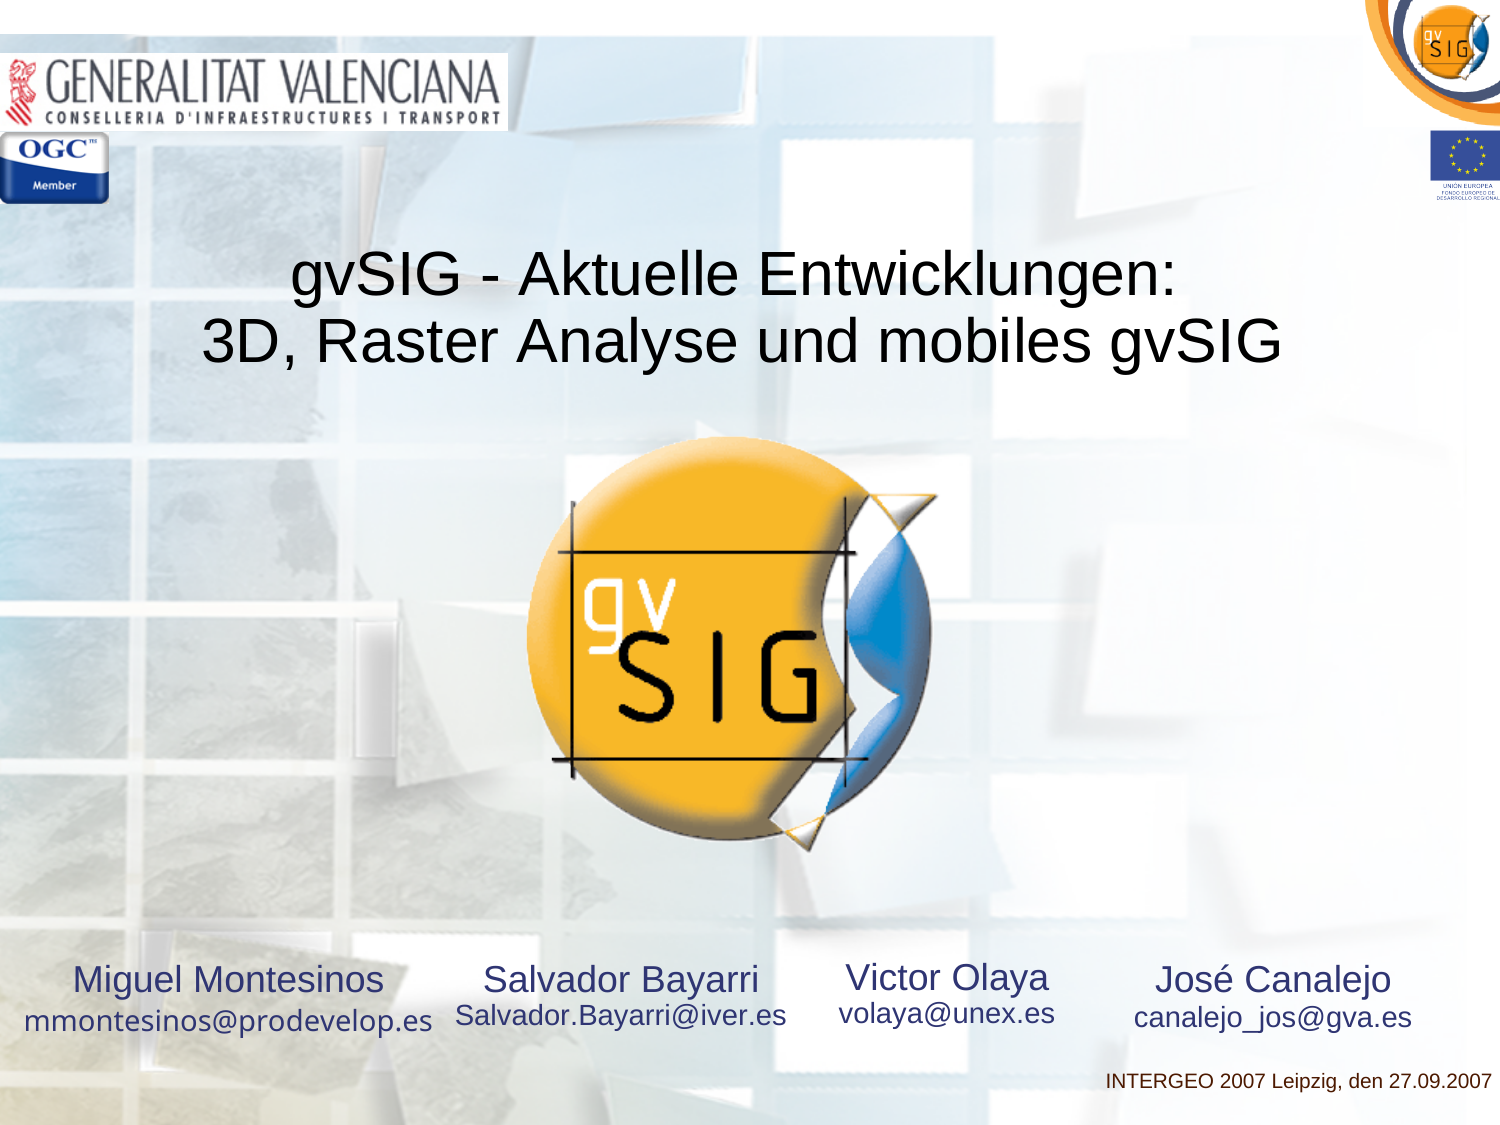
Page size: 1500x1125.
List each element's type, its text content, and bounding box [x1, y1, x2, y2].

picture [519, 432, 942, 858]
text_box INTERGEO 2007 Leipzig, den 27.09.2007 [1103, 1070, 1495, 1094]
text_box Victor Olaya volaya@unex.es [838, 958, 1055, 1033]
picture [1429, 129, 1500, 200]
picture [1363, 0, 1500, 127]
picture [0, 53, 508, 131]
text_box gvSIG - Aktuelle Entwicklungen: 3D, Raster Analyse und mobiles gvSIG [193, 242, 1293, 379]
text_box José Canalejo canalejo_jos@gva.es [1133, 958, 1413, 1034]
picture [0, 132, 109, 204]
text_box Salvador Bayarri Salvador.Bayarri@iver.es [454, 958, 787, 1032]
text_box Miguel Montesinos mmontesinos@prodevelop.es [23, 958, 411, 1034]
